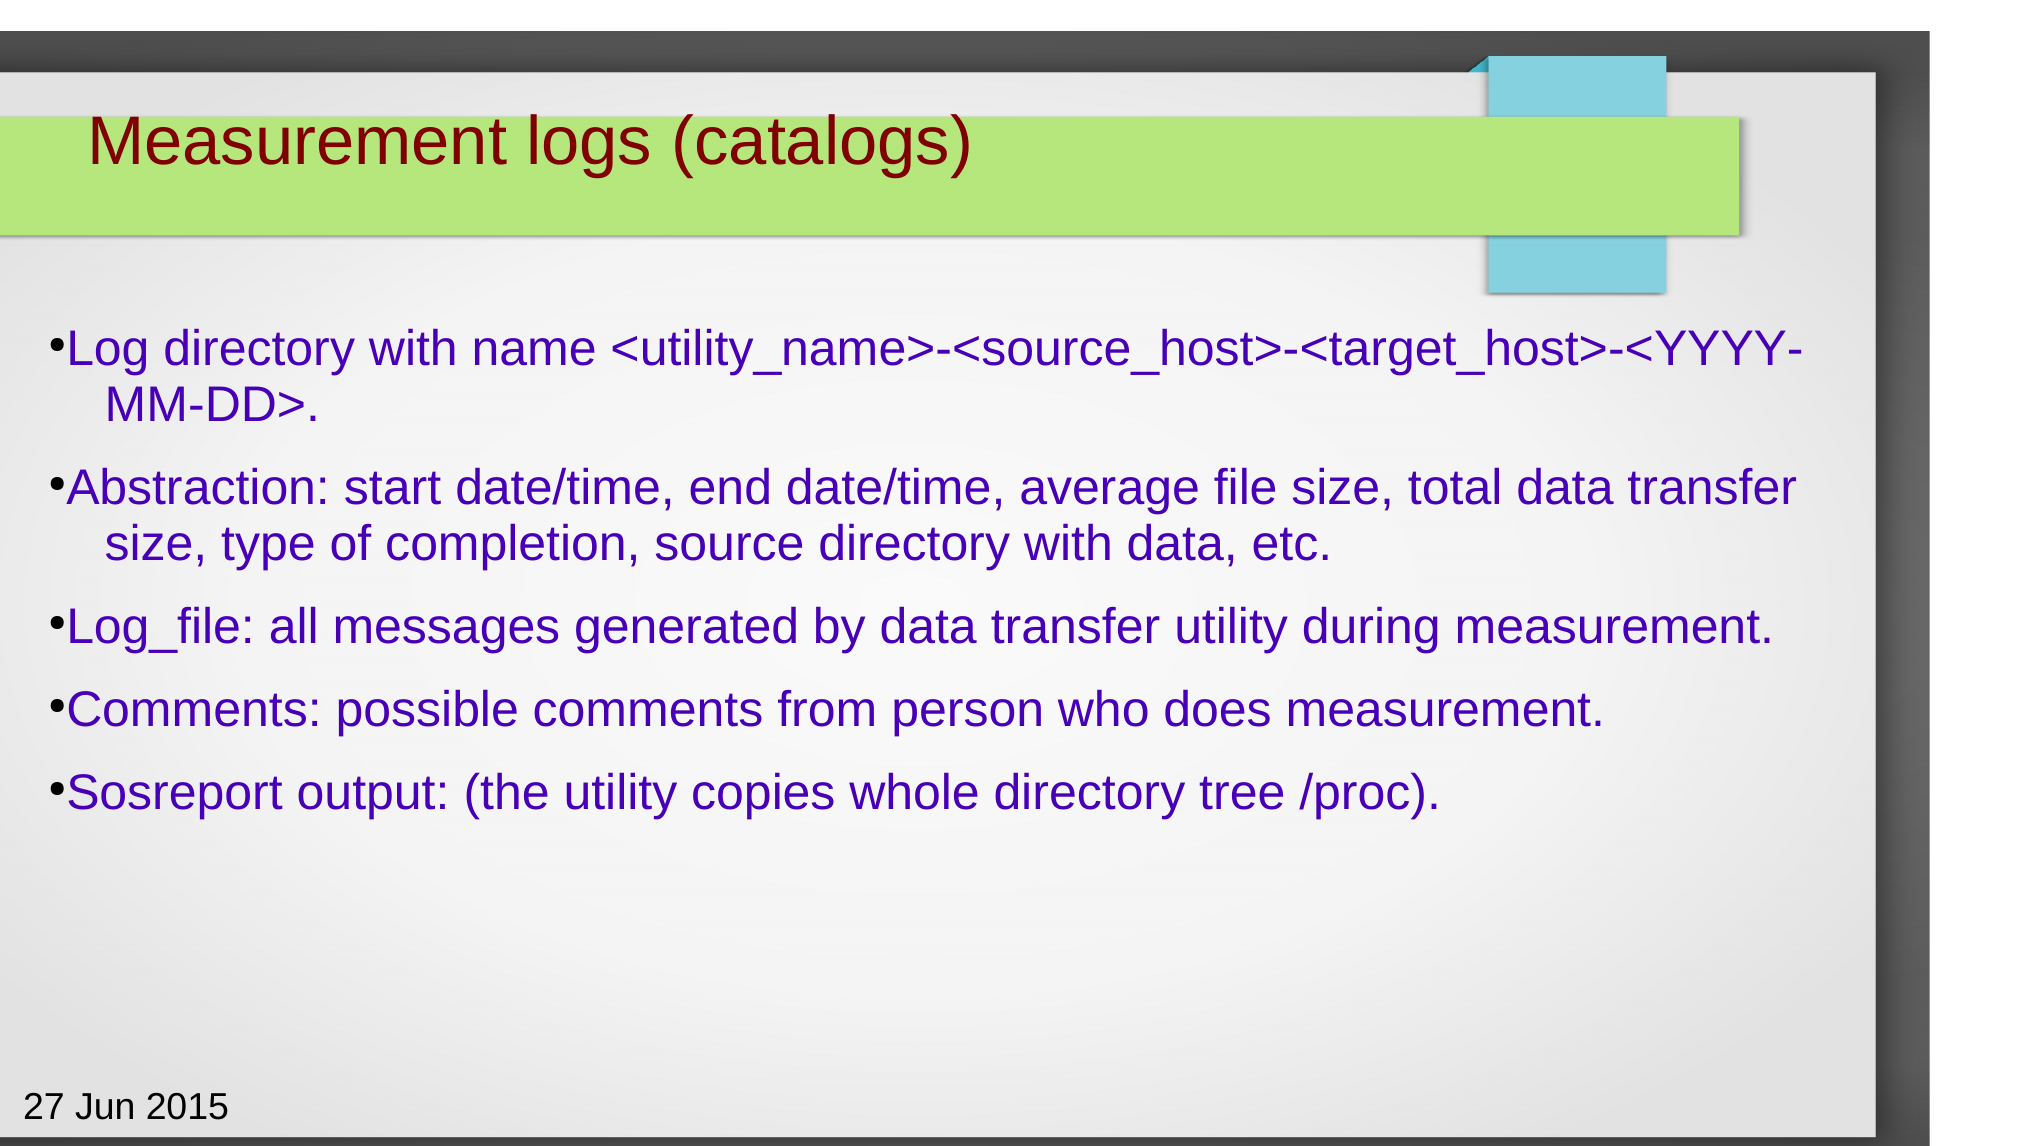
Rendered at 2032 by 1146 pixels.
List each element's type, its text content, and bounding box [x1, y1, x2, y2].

title Measurement logs (catalogs) [86, 68, 1496, 215]
picture [0, 31, 1930, 1146]
list Log directory with name <utility_name>-<source_host>-<target_host>-<YYYY-MM-DD>. Abstraction: start date/time, end date/time, average file size, total data transfer size, type of completion, source directory with data, etc. Log_file: all messages generated by data transfer utility during measurement. Comments: possible comments from person who does measurement. Sosreport output: (the utility copies whole directory tree /proc). [48, 317, 1823, 1023]
